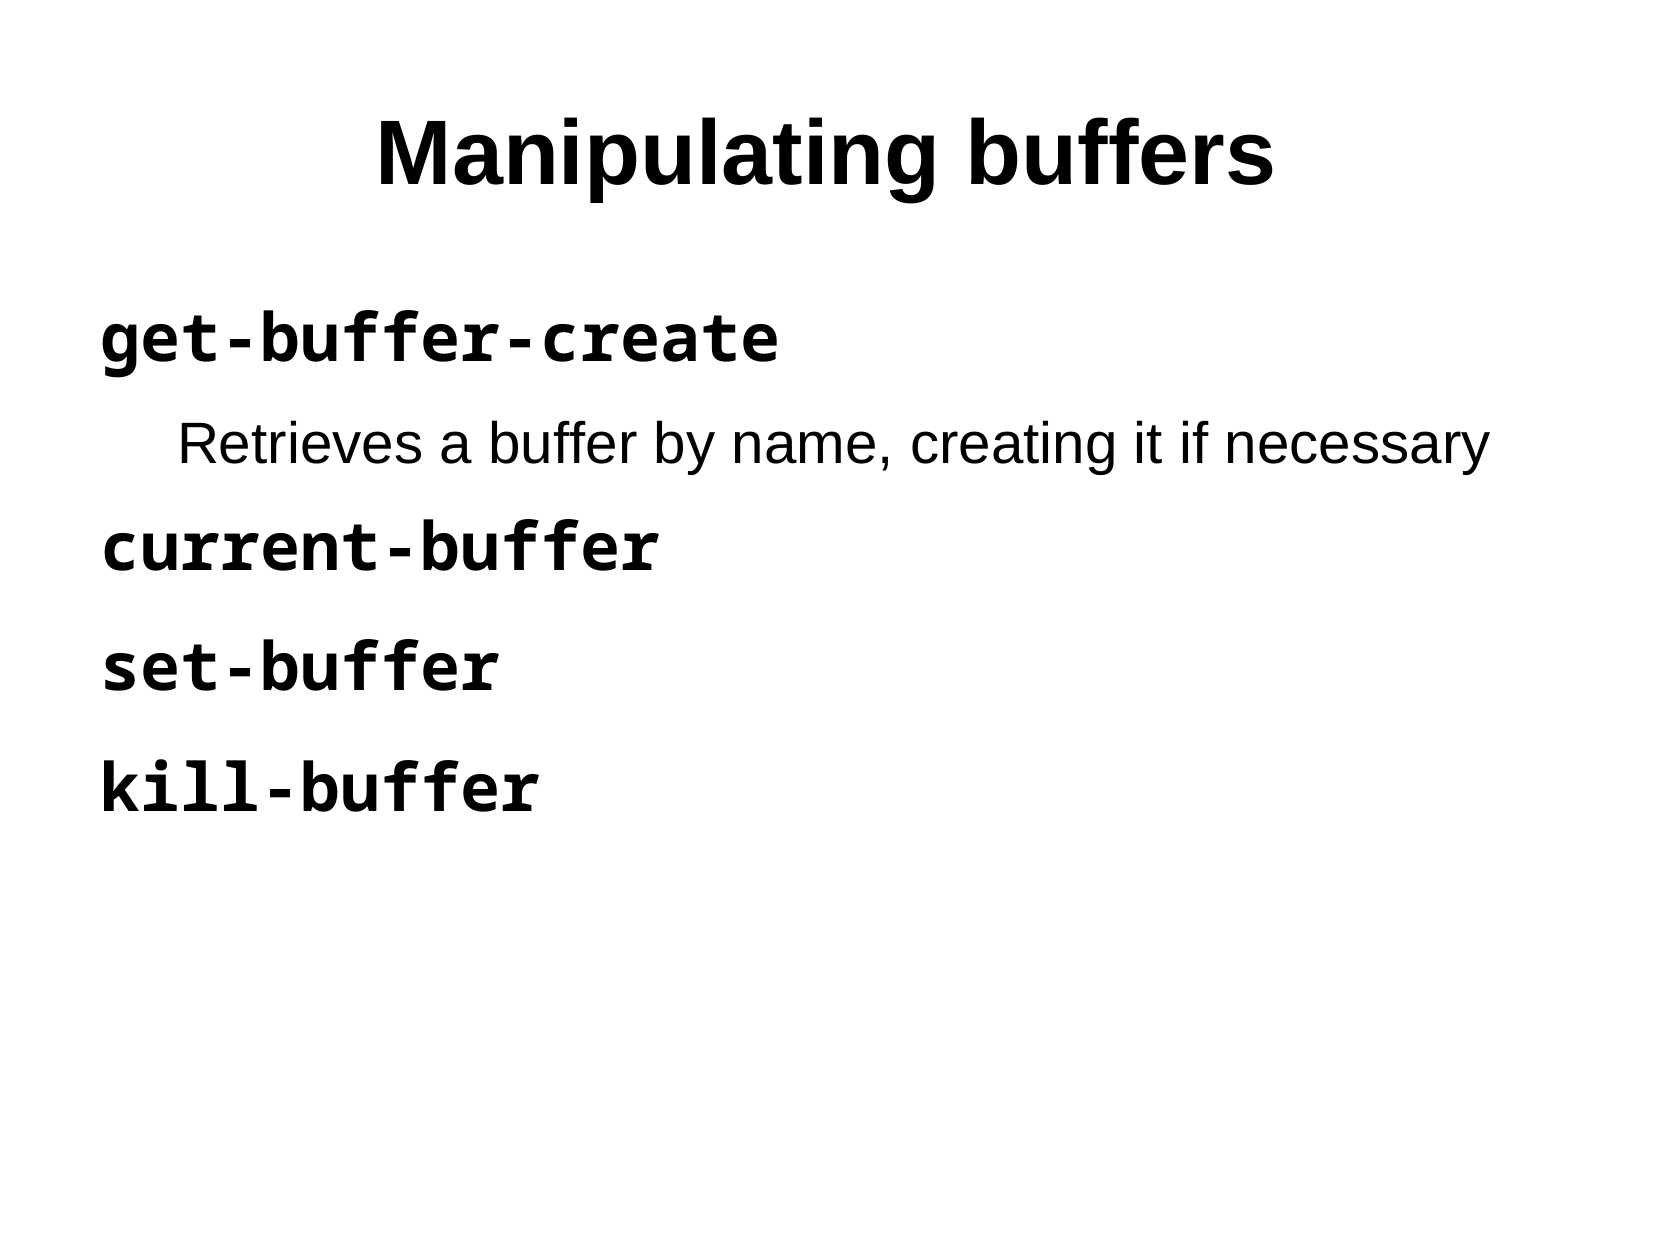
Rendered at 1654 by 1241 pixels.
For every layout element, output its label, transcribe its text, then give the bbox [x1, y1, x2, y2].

list get-buffer-create Retrieves a buffer by name, creating it if necessary current-buffer set-buffer kill-buffer [82, 290, 1571, 1094]
title Manipulating buffers [82, 56, 1571, 250]
